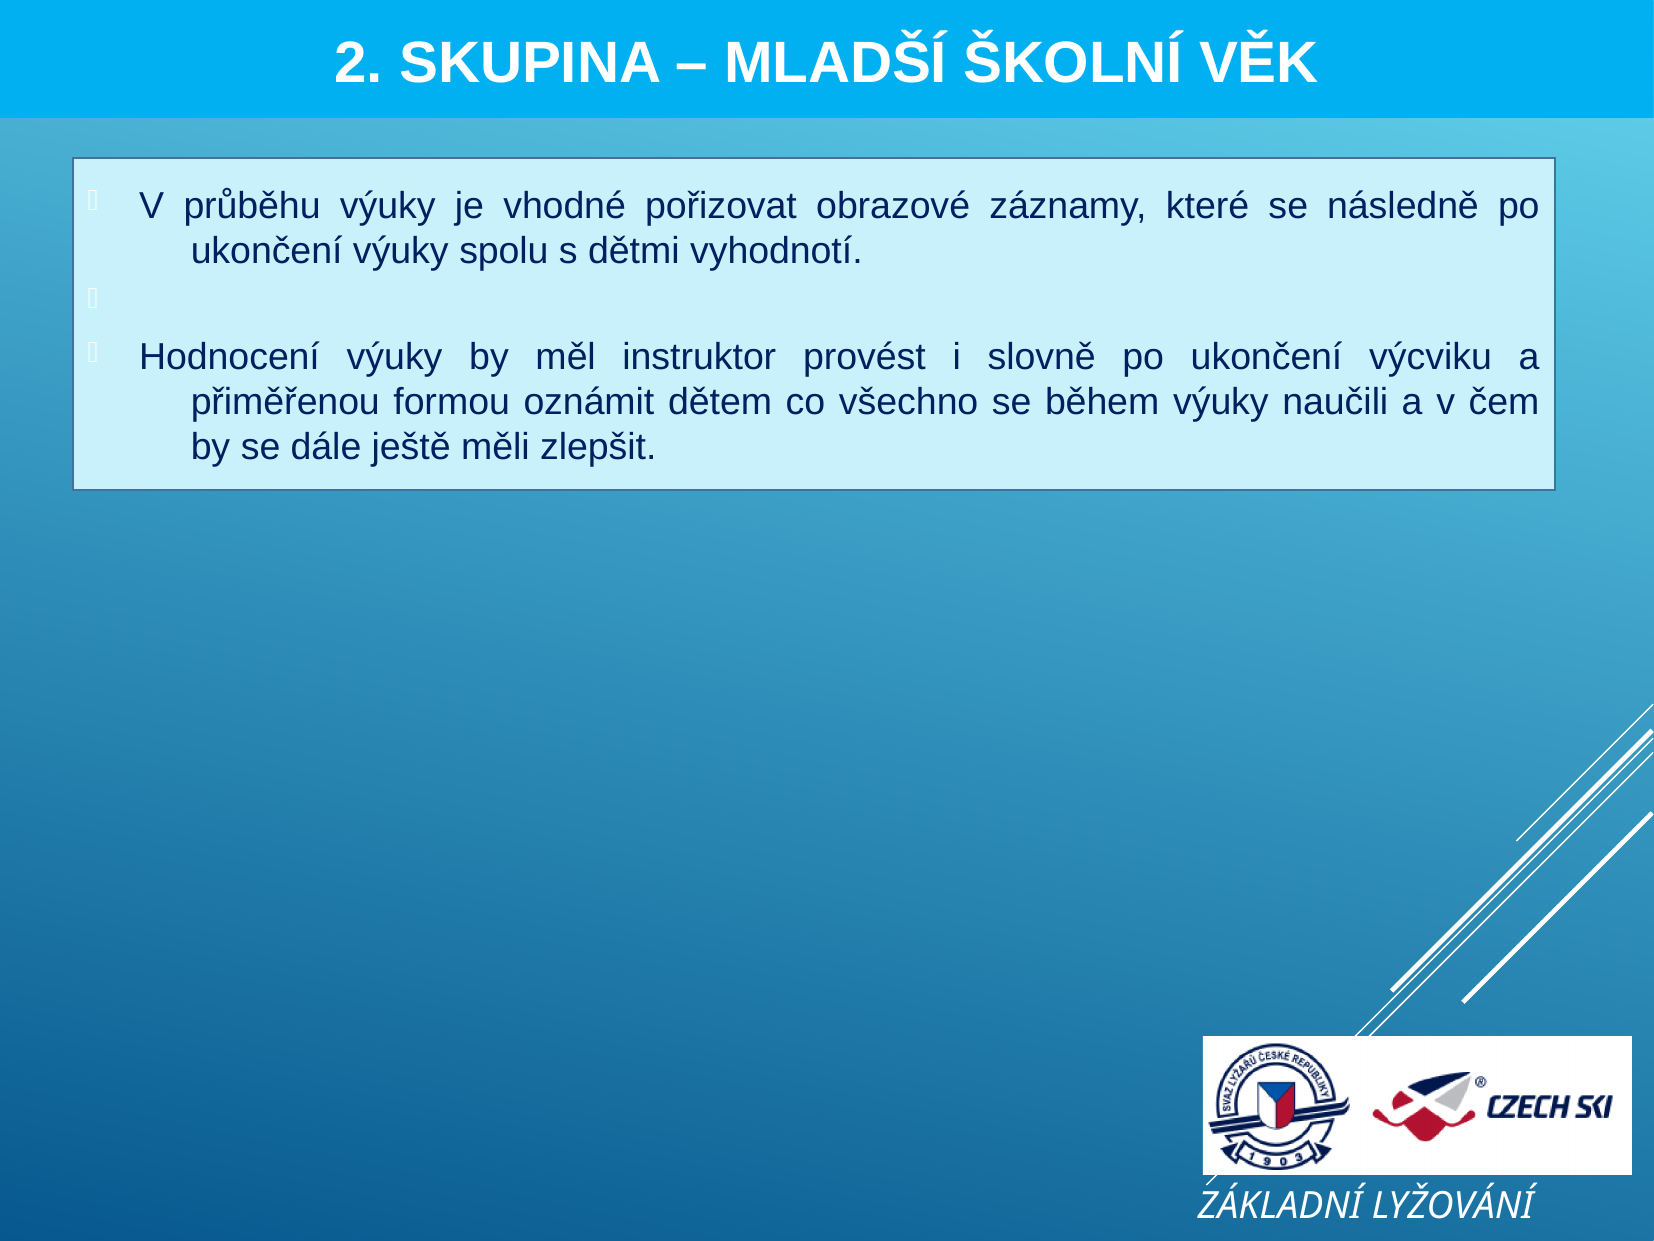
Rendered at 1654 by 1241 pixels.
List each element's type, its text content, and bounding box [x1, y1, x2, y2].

picture [1202, 1036, 1632, 1173]
text_box ZÁKLADNÍ LYŽOVÁNÍ [1182, 1173, 1644, 1235]
title 2. Skupina – mladší školní věk [0, 0, 1654, 118]
list V průběhu výuky je vhodné pořizovat obrazové záznamy, které se následně po ukončení výuky spolu s dětmi vyhodnotí. Hodnocení výuky by měl instruktor provést i slovně po ukončení výcviku a přiměřenou formou oznámit dětem co všechno se během výuky naučili a v čem by se dále ještě měli zlepšit. [72, 158, 1555, 491]
